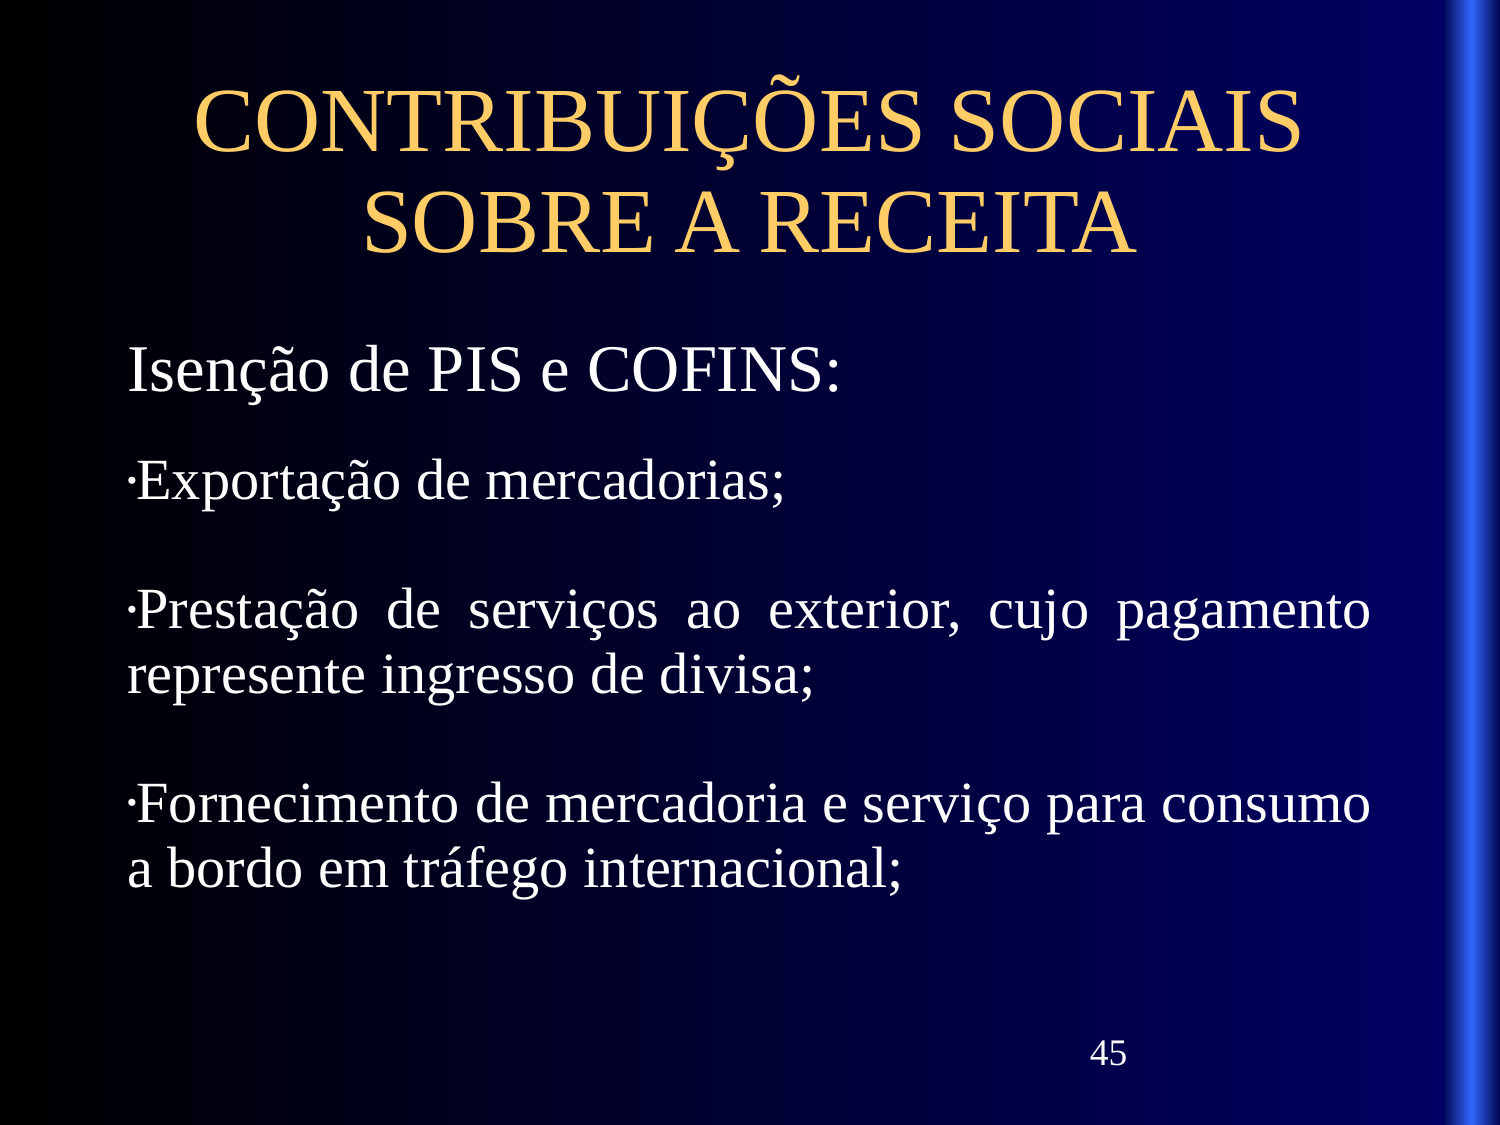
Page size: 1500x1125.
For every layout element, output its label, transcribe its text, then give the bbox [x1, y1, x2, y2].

text_box CONTRIBUIÇÕES SOCIAIS SOBRE A RECEITA [112, 62, 1388, 305]
text_box Isenção de PIS e COFINS: Exportação de mercadorias; Prestação de serviços ao exterior, cujo pagamento represente ingresso de divisa; Fornecimento de mercadoria e serviço para consumo a bordo em tráfego internacional; [112, 324, 1388, 1001]
